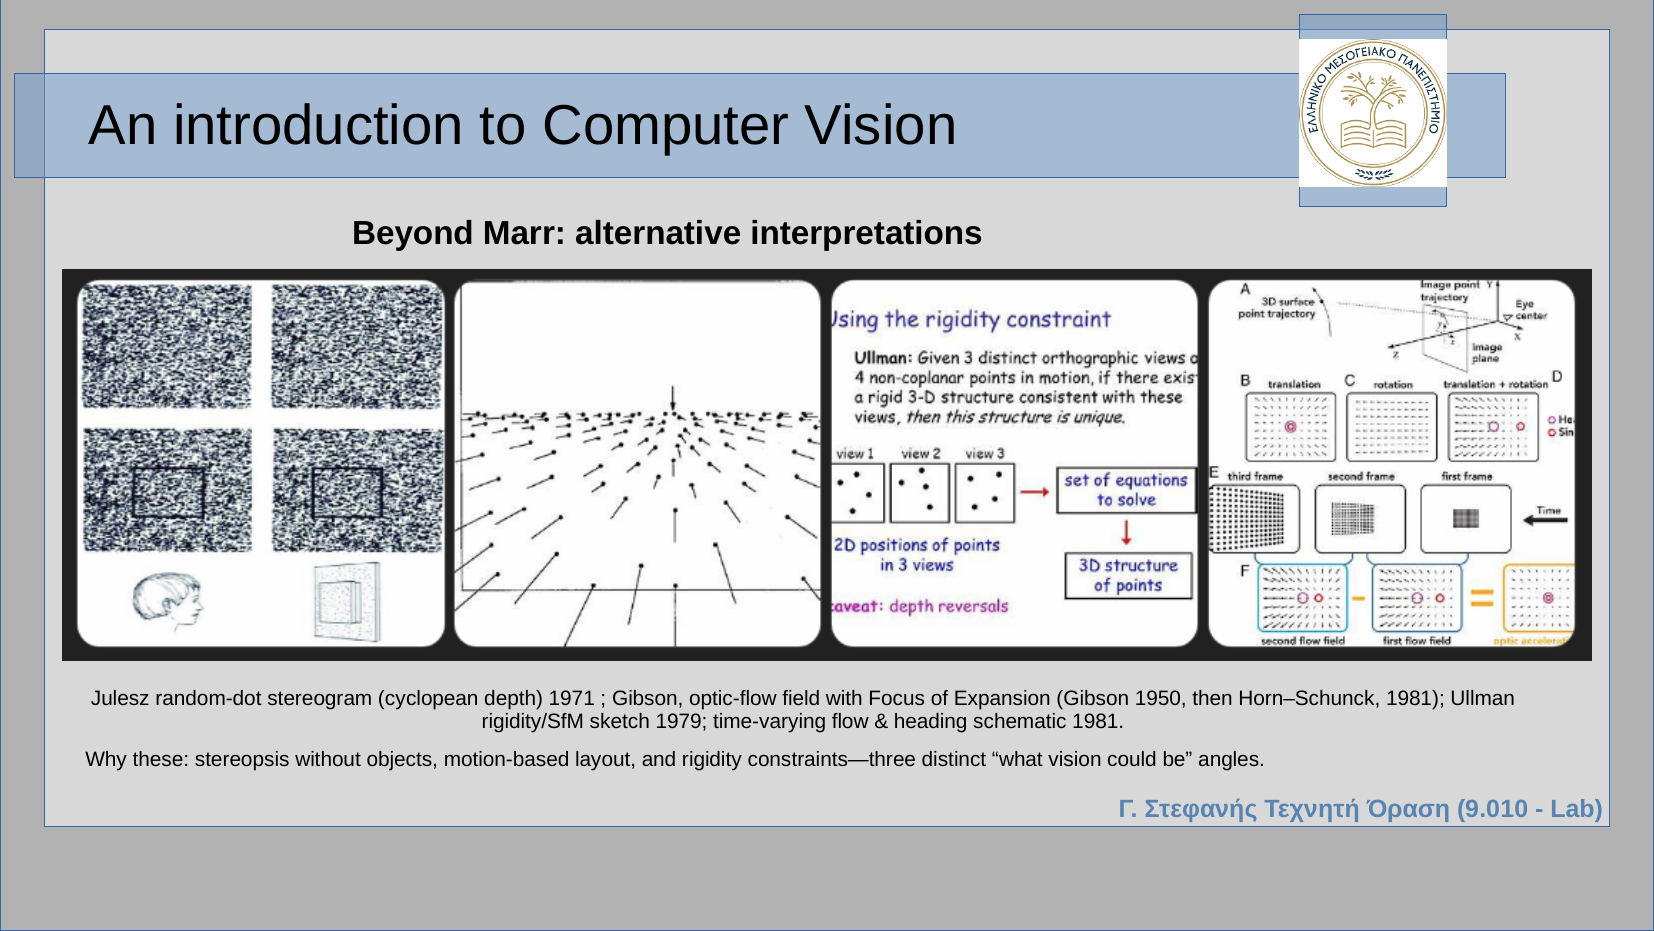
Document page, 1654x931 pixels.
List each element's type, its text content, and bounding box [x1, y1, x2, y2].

picture [1299, 39, 1447, 187]
text_box Γ. Στεφανής Τεχνητή Όραση (9.010 - Lab) [1092, 772, 1630, 844]
picture [62, 269, 1592, 661]
text_box Beyond Marr: alternative interpretations [66, 206, 1270, 259]
text_box Why these: stereopsis without objects, motion-based layout, and rigidity constraints—three distinct “what vision could be” angles. [70, 740, 1280, 779]
text_box Julesz random-dot stereogram (cyclopean depth) 1971 ; Gibson, optic-flow field with Focus of Expansion (Gibson 1950, then Horn–Schunck, 1981); Ullman rigidity/SfM sketch 1979; time-varying flow & heading schematic 1981. [70, 679, 1536, 741]
title An introduction to Computer Vision [88, 73, 1299, 178]
title An introduction to Computer Vision [1447, 73, 1506, 178]
